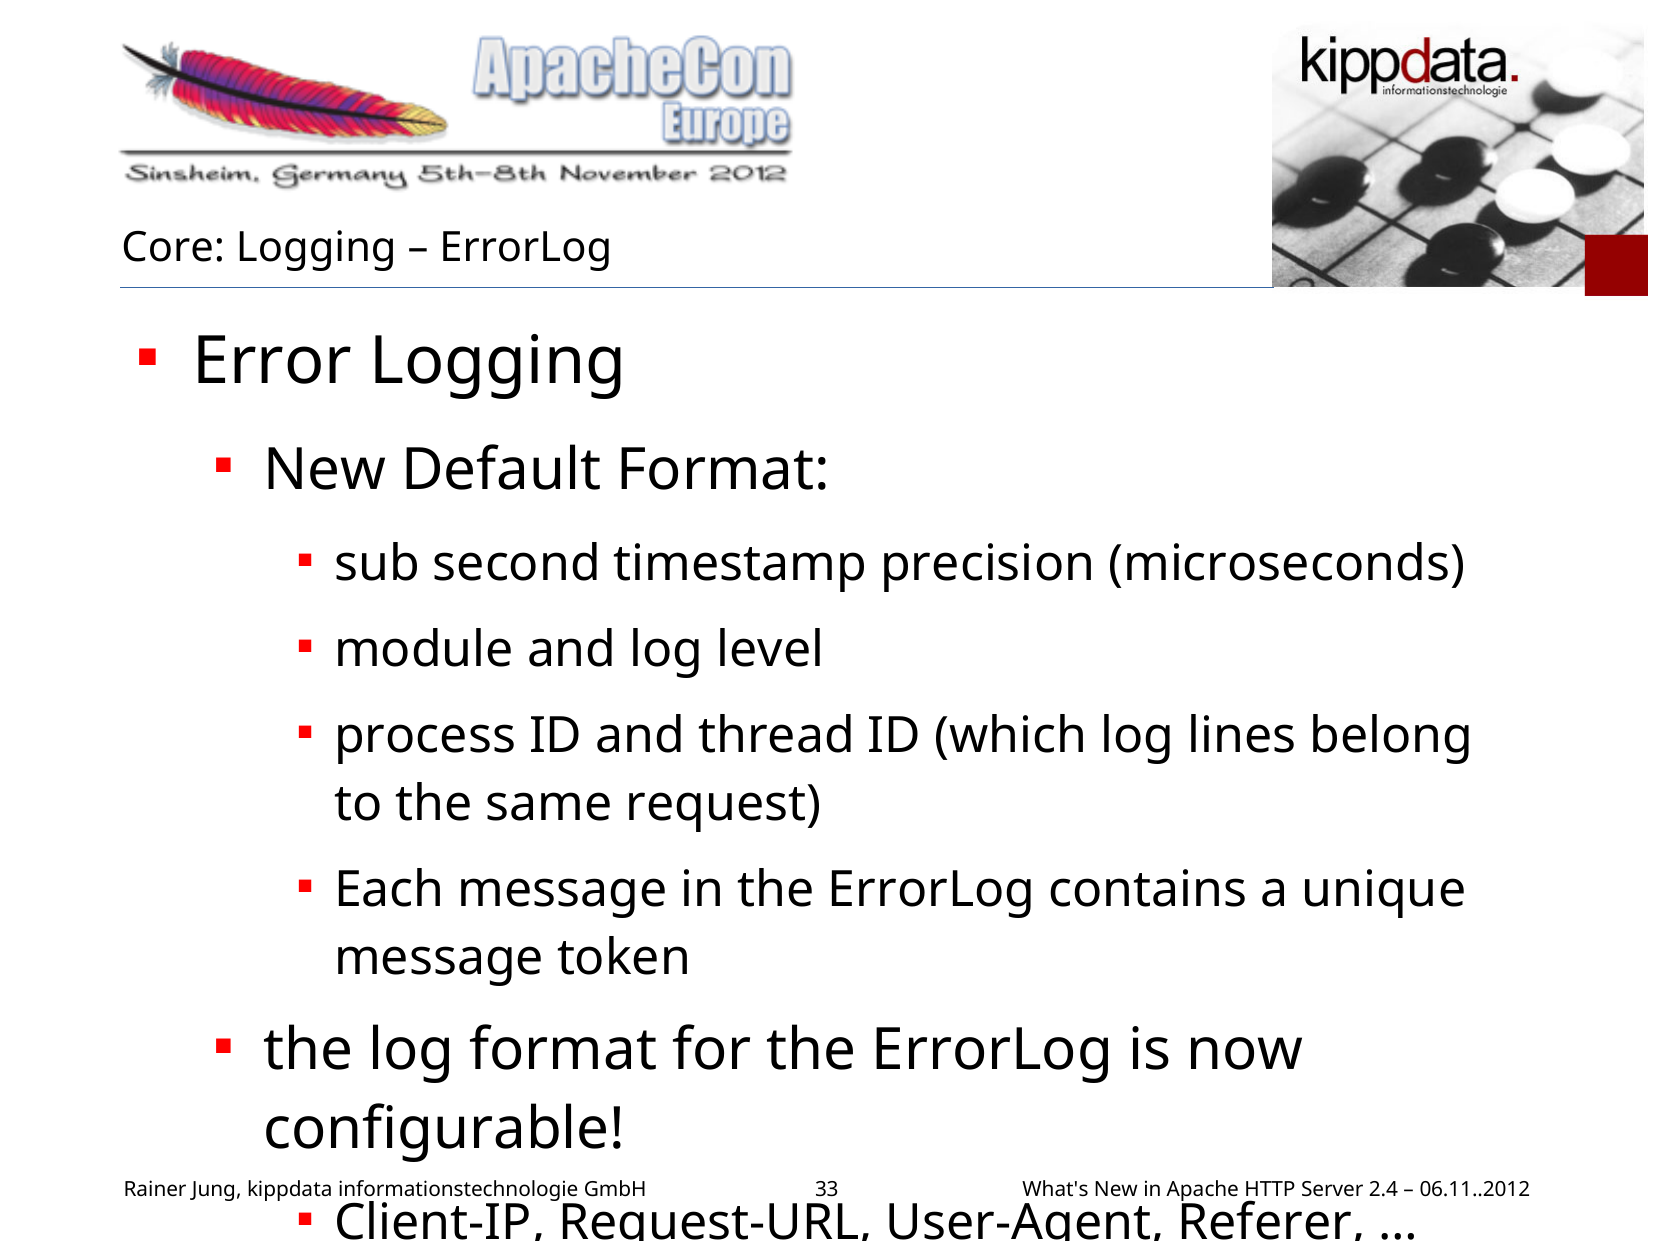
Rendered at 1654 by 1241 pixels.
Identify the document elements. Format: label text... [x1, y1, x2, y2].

list Error Logging New Default Format: sub second timestamp precision (microseconds) module and log level process ID and thread ID (which log lines belong to the same request) Each message in the ErrorLog contains a unique message token the log format for the ErrorLog is now configurable! Client-IP, Request-URL, User-Agent, Referer, … [121, 312, 1534, 1150]
title Core: Logging – ErrorLog [121, 204, 1242, 286]
picture [113, 32, 797, 195]
picture [1272, 5, 1648, 302]
